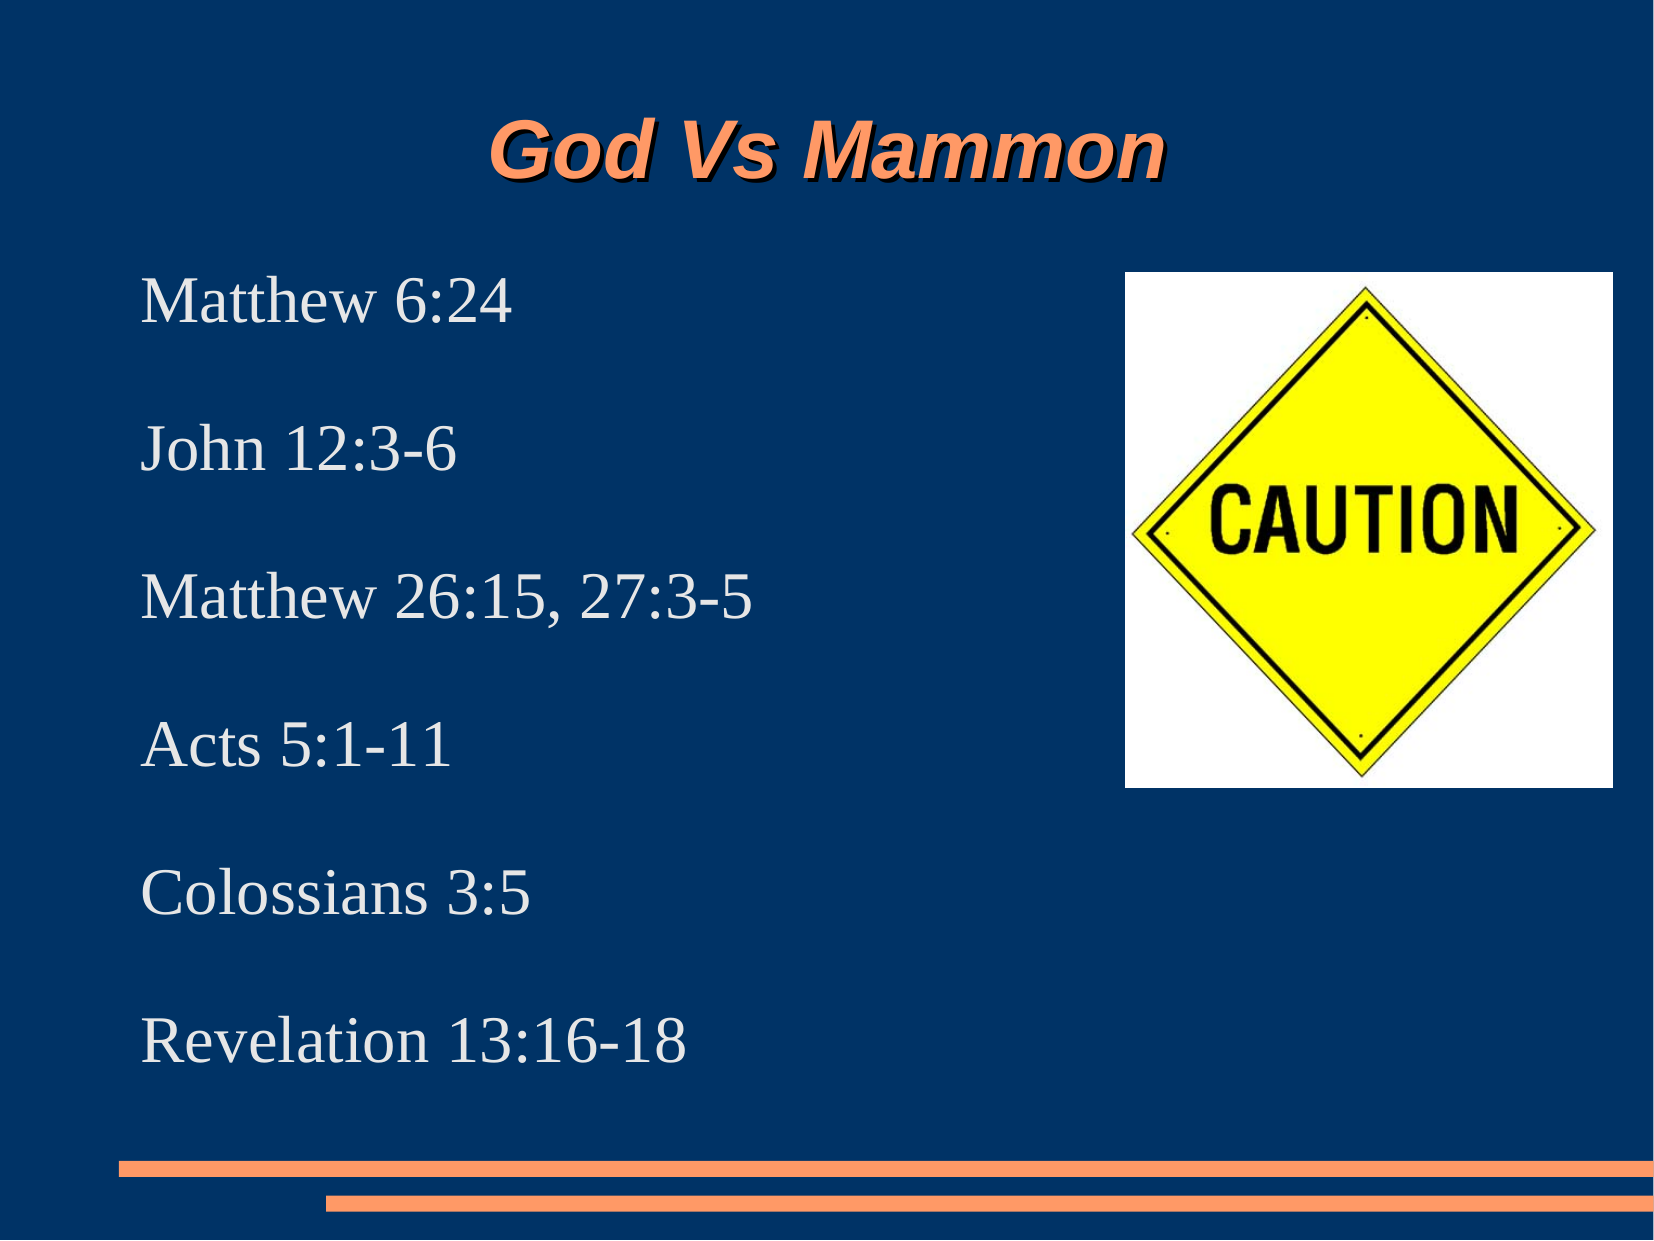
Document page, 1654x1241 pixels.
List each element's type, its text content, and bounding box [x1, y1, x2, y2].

picture [1125, 272, 1613, 788]
list Matthew 6:24 John 12:3-6 Matthew 26:15, 27:3-5 Acts 5:1-11 Colossians 3:5 Revelation 13:16-18 [122, 262, 826, 1078]
title God Vs Mammon [121, 46, 1534, 254]
